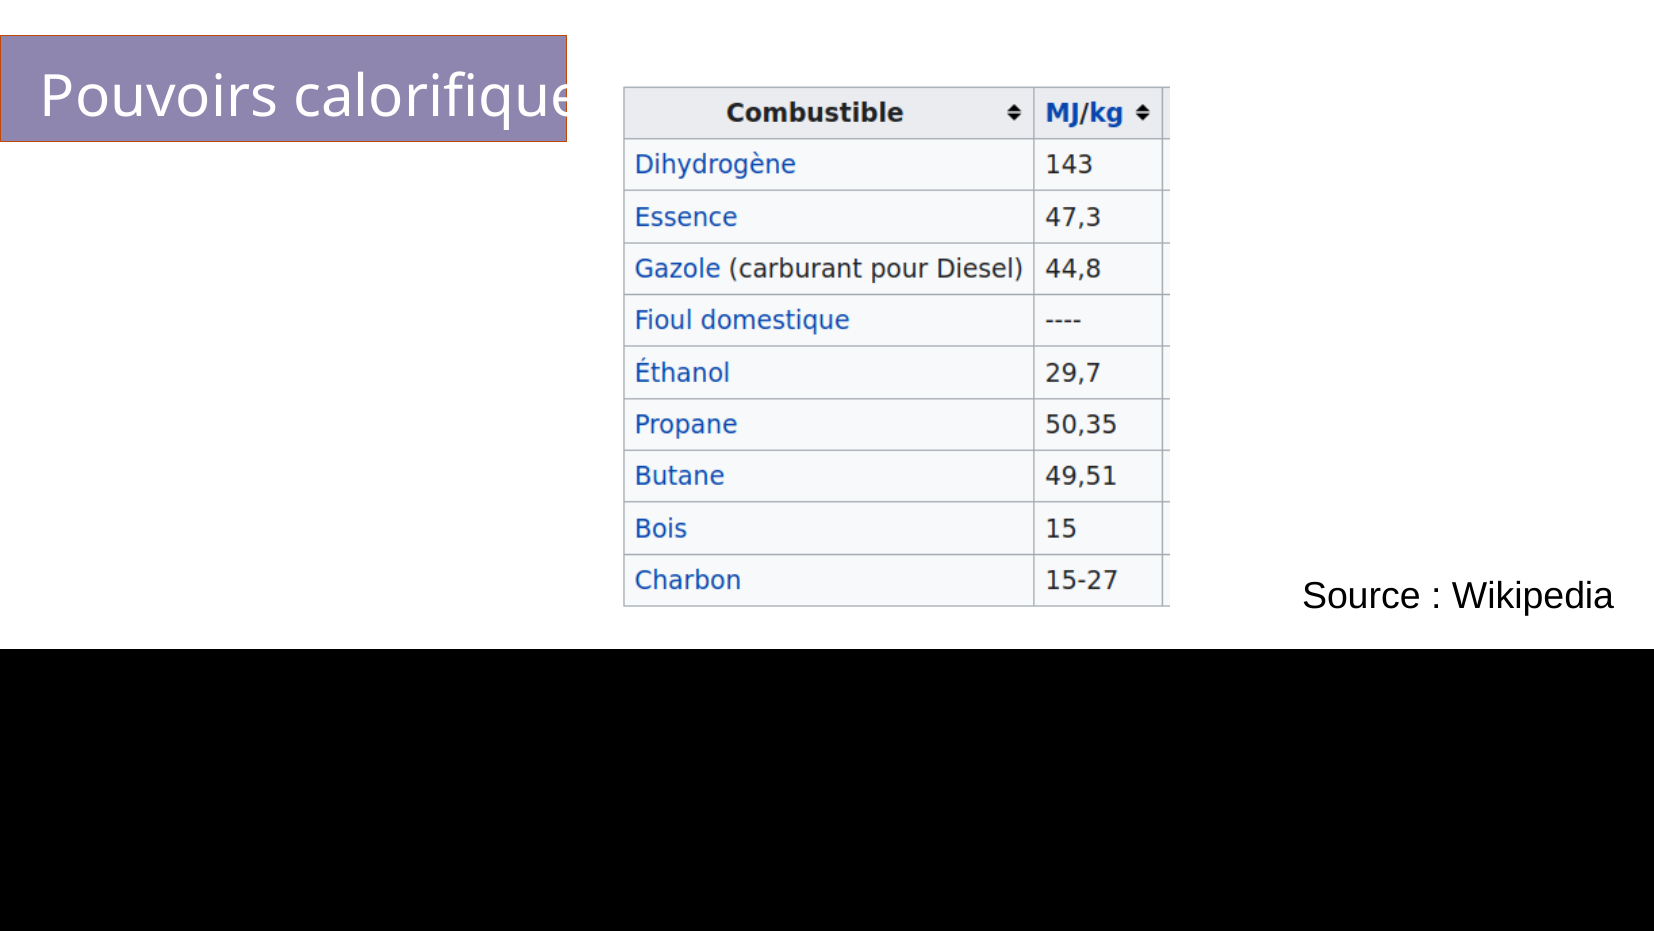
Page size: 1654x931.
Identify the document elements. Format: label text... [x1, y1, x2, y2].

text_box Source : Wikipedia [1287, 566, 1630, 638]
text_box [559, 101, 567, 112]
text_box [559, 88, 567, 97]
text_box [0, 649, 1654, 931]
text_box [0, 35, 567, 142]
picture [614, 80, 1170, 615]
text_box Pouvoirs calorifiques [24, 47, 556, 137]
